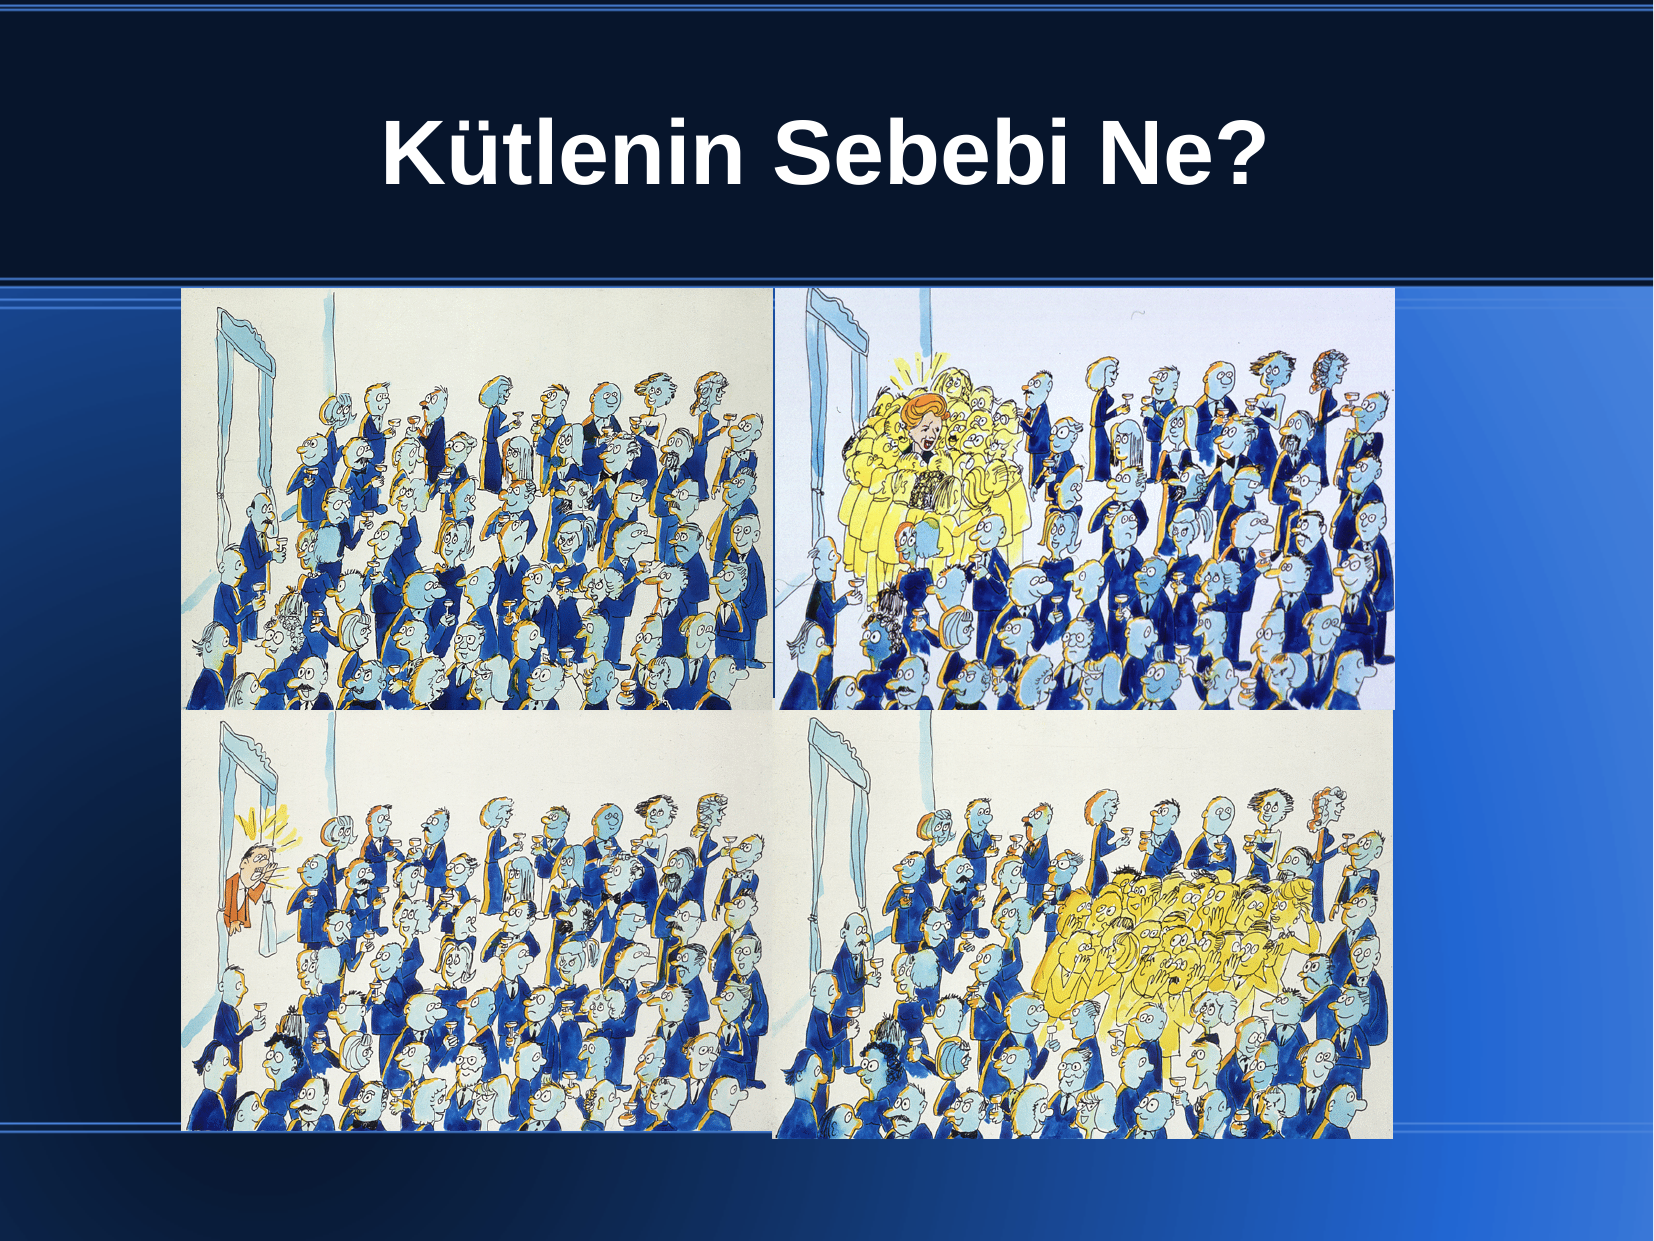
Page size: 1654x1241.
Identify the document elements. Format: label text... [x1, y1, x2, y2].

picture [0, 0, 1654, 1241]
title Kütlenin Sebebi Ne? [82, 49, 1571, 257]
